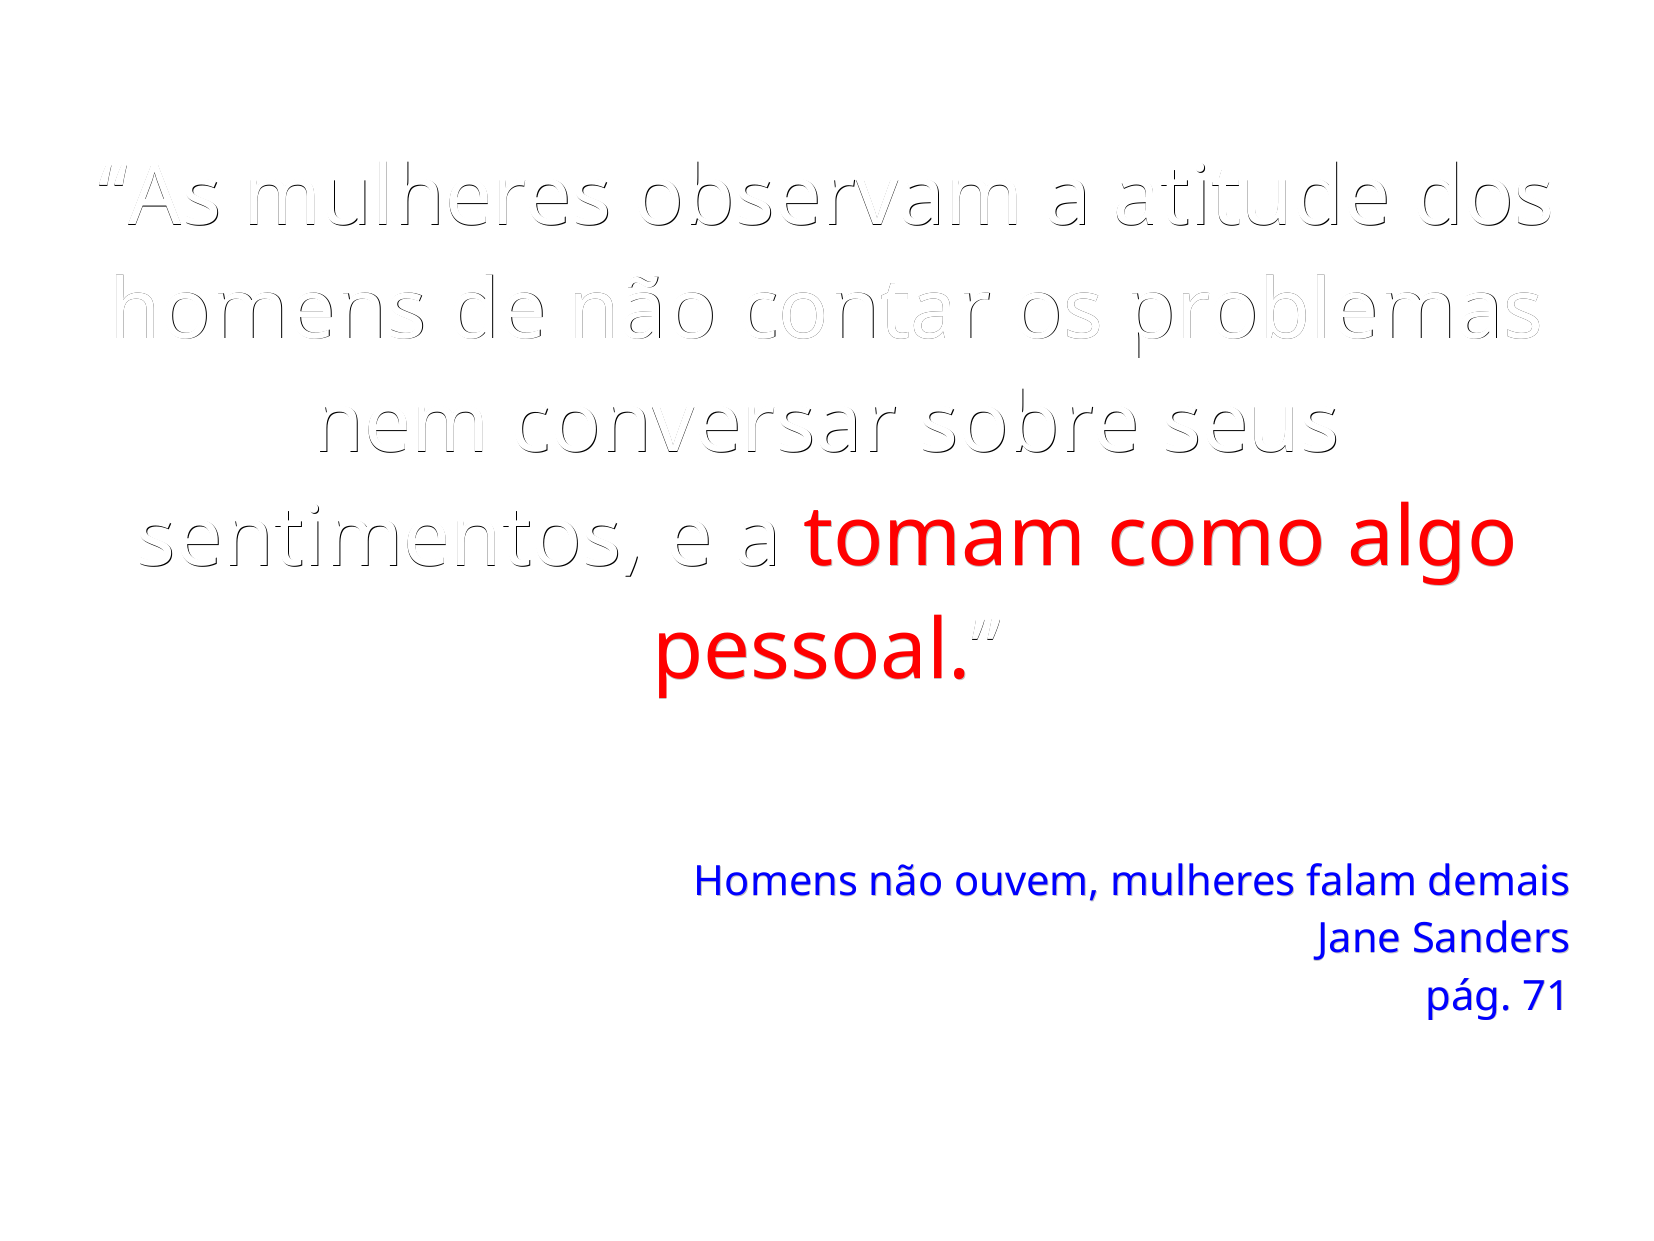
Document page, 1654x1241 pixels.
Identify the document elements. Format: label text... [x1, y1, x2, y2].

subtitle “As mulheres observam a atitude dos homens de não contar os problemas nem conversar sobre seus sentimentos, e a tomam como algo pessoal.” Homens não ouvem, mulheres falam demais Jane Sanders pág. 71 [82, 56, 1571, 1102]
